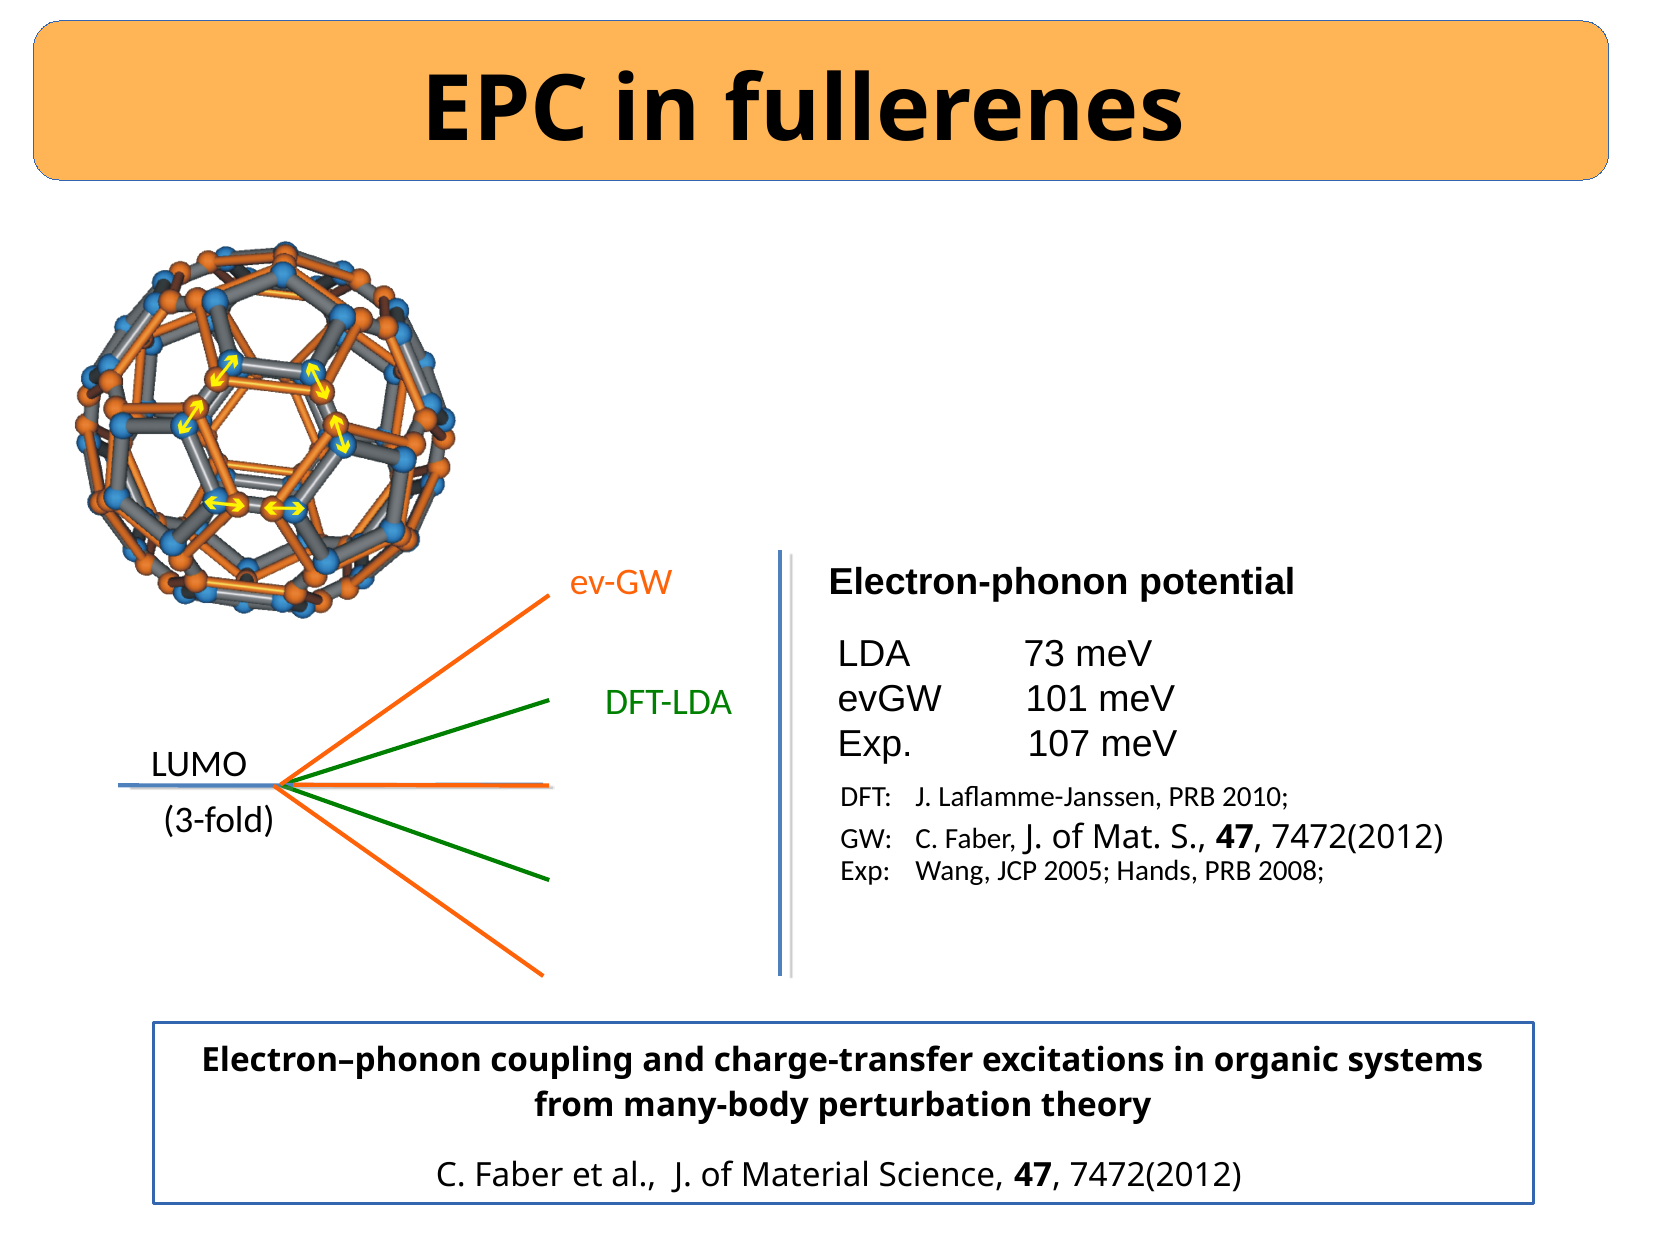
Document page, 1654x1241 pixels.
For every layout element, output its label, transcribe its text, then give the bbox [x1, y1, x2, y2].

text_box EPC in fullerenes [85, 29, 1546, 181]
text_box DFT: J. Laflamme-Janssen, PRB 2010; GW: C. Faber, J. of Mat. S., 47, 7472(2012) Exp: Wang, JCP 2005; Hands, PRB 2008; [825, 776, 1503, 901]
text_box LDA 73 meV evGW 101 meV Exp. 107 meV [794, 621, 1279, 773]
text_box LUMO [136, 730, 262, 792]
text_box DFT-LDA [590, 669, 756, 731]
text_box (3-fold) [148, 791, 290, 848]
text_box [33, 20, 1609, 181]
picture [44, 227, 481, 633]
text_box Electron–phonon coupling and charge-transfer excitations in organic systems from many-body perturbation theory C. Faber et al., J. of Material Science, 47, 7472(2012) [153, 1028, 1534, 1218]
text_box Electron-phonon potential [778, 549, 1311, 610]
text_box ev-GW [555, 549, 736, 611]
